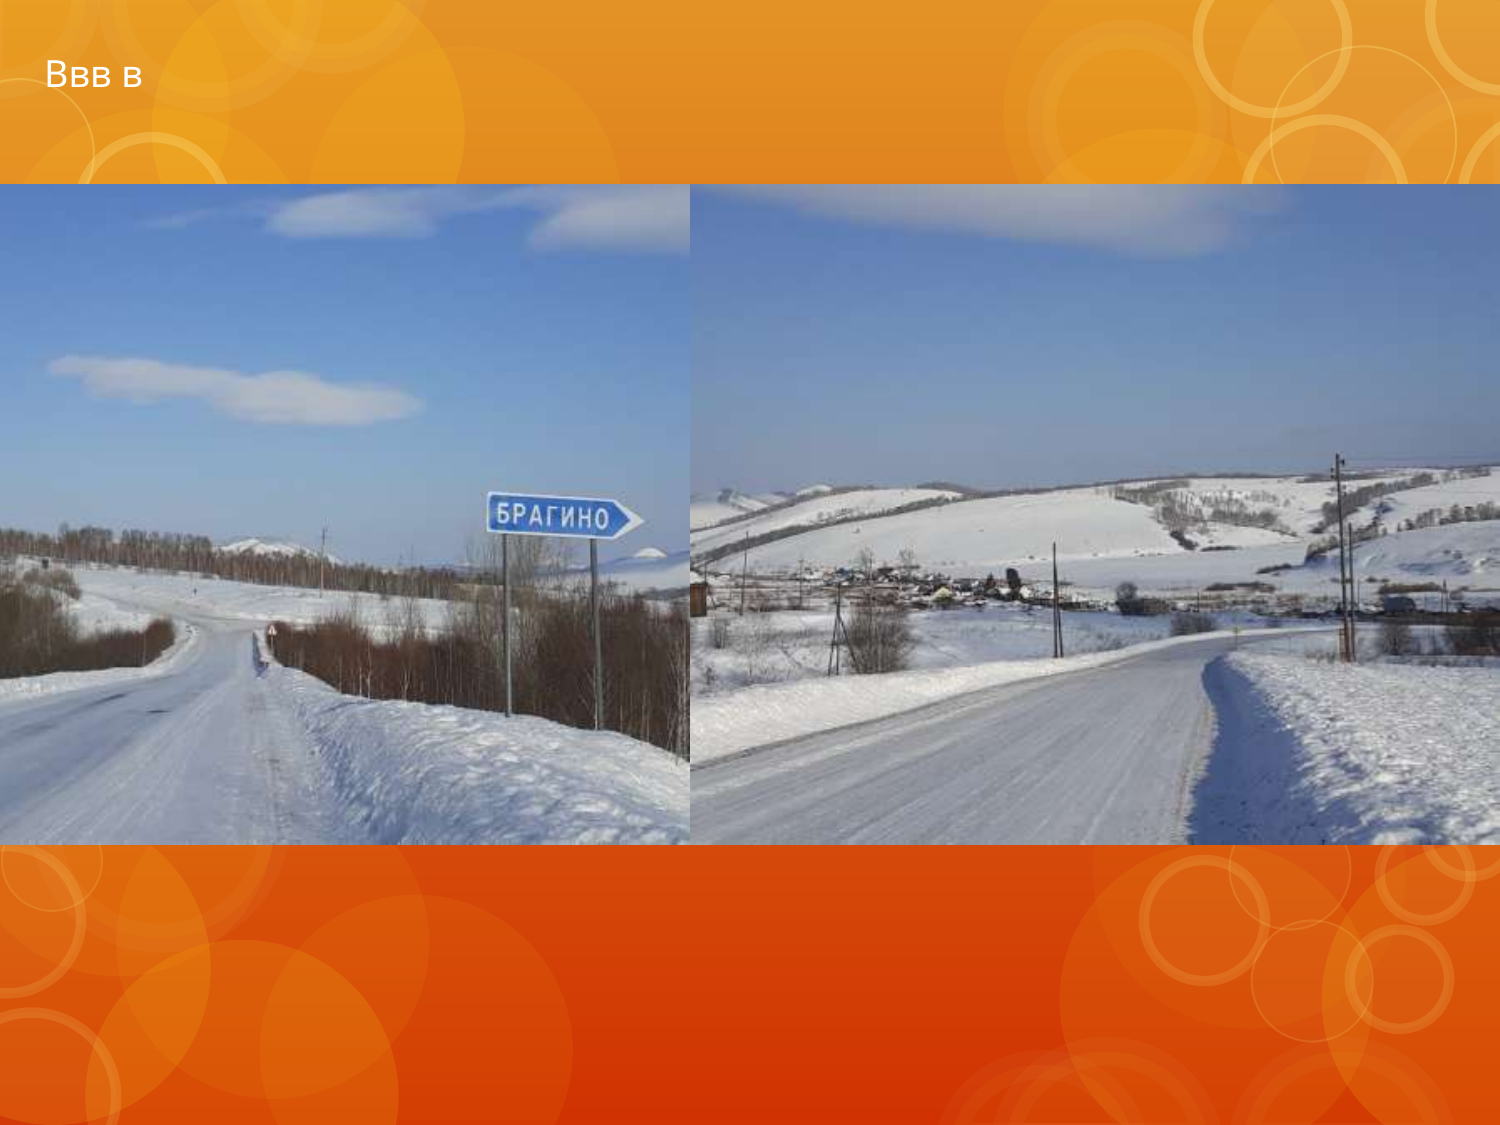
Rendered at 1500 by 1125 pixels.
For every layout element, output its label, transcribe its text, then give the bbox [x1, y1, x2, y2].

text_box Ввв в [29, 42, 1187, 103]
picture [0, 184, 1500, 845]
